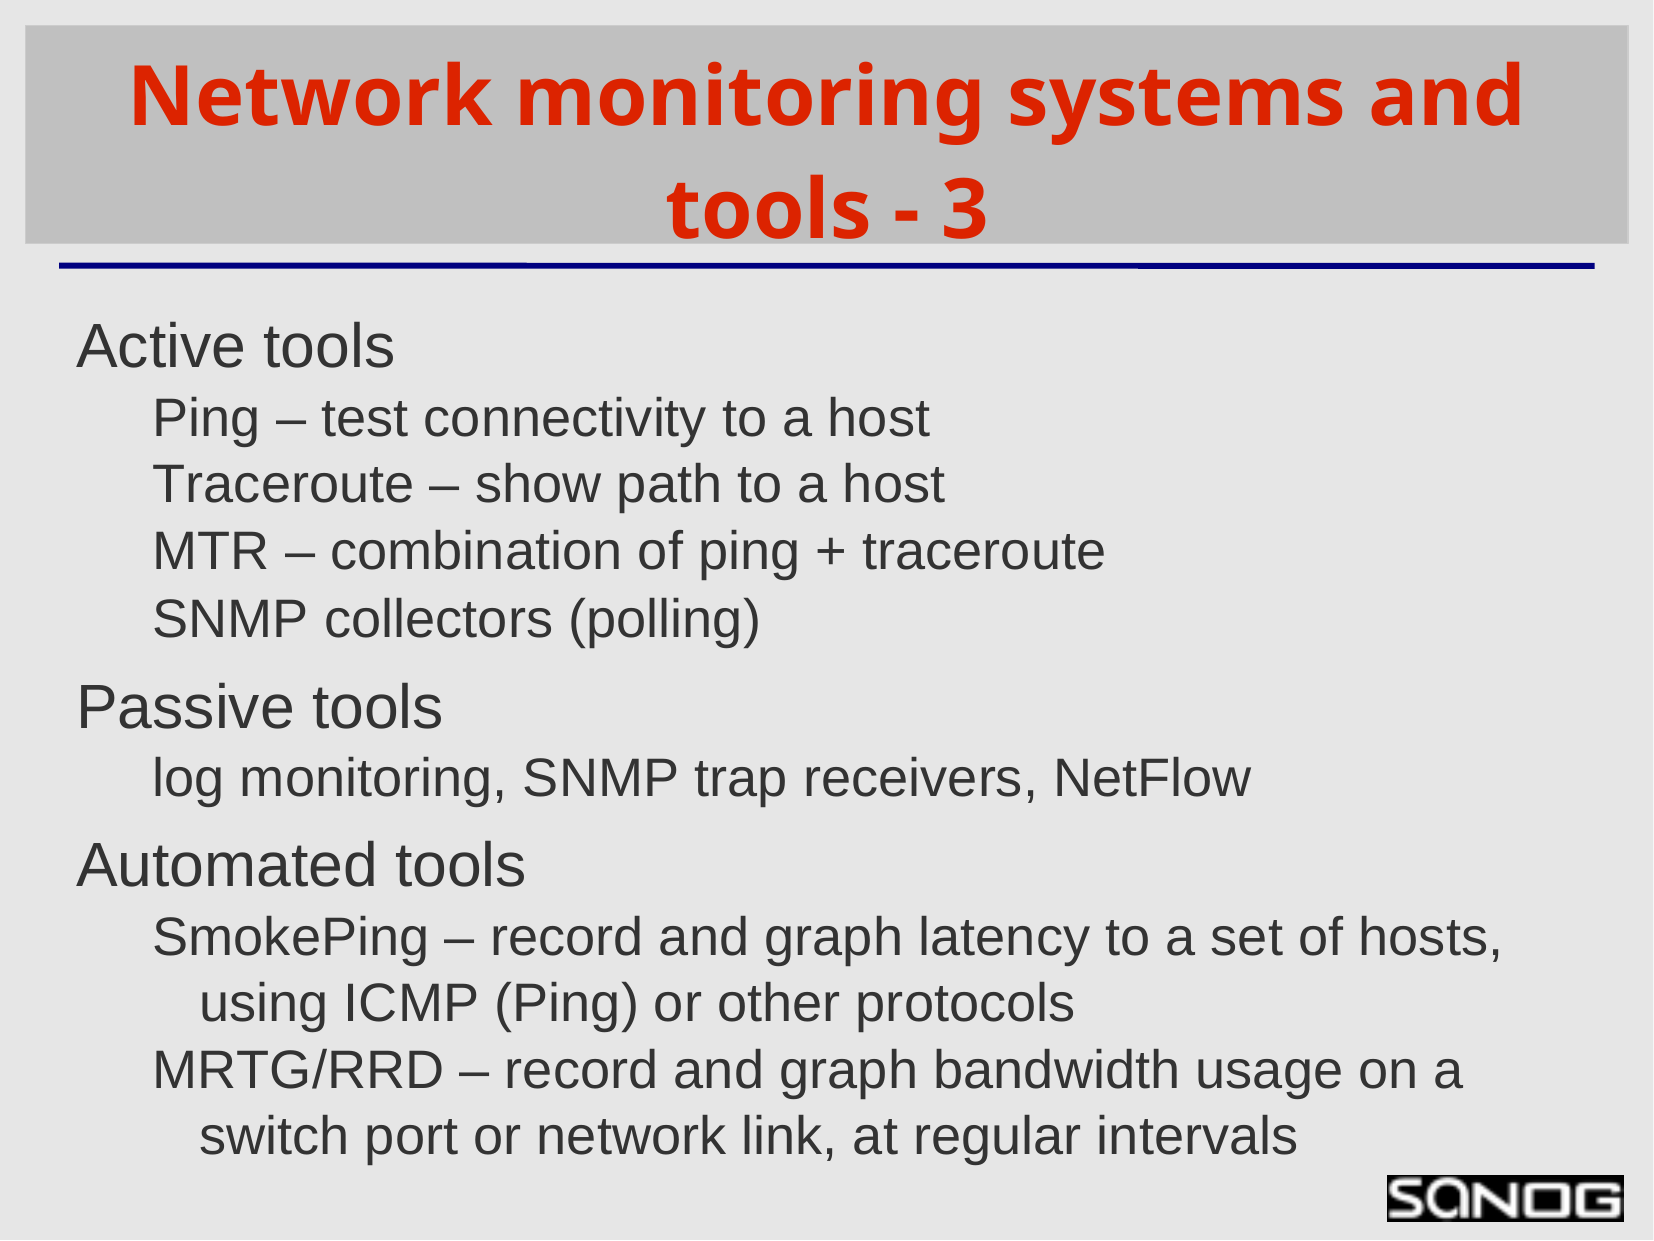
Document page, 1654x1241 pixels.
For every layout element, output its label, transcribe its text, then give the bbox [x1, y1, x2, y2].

picture [1595, 1175, 1624, 1222]
list Active tools Ping – test connectivity to a host Traceroute – show path to a host MTR – combination of ping + traceroute SNMP collectors (polling)‏ Passive tools log monitoring, SNMP trap receivers, NetFlow Automated tools SmokePing – record and graph latency to a set of hosts, using ICMP (Ping) or other protocols MRTG/RRD – record and graph bandwidth usage on a switch port or network link, at regular intervals [59, 304, 1595, 1233]
title Network monitoring systems and tools - 3 [121, 46, 1534, 254]
